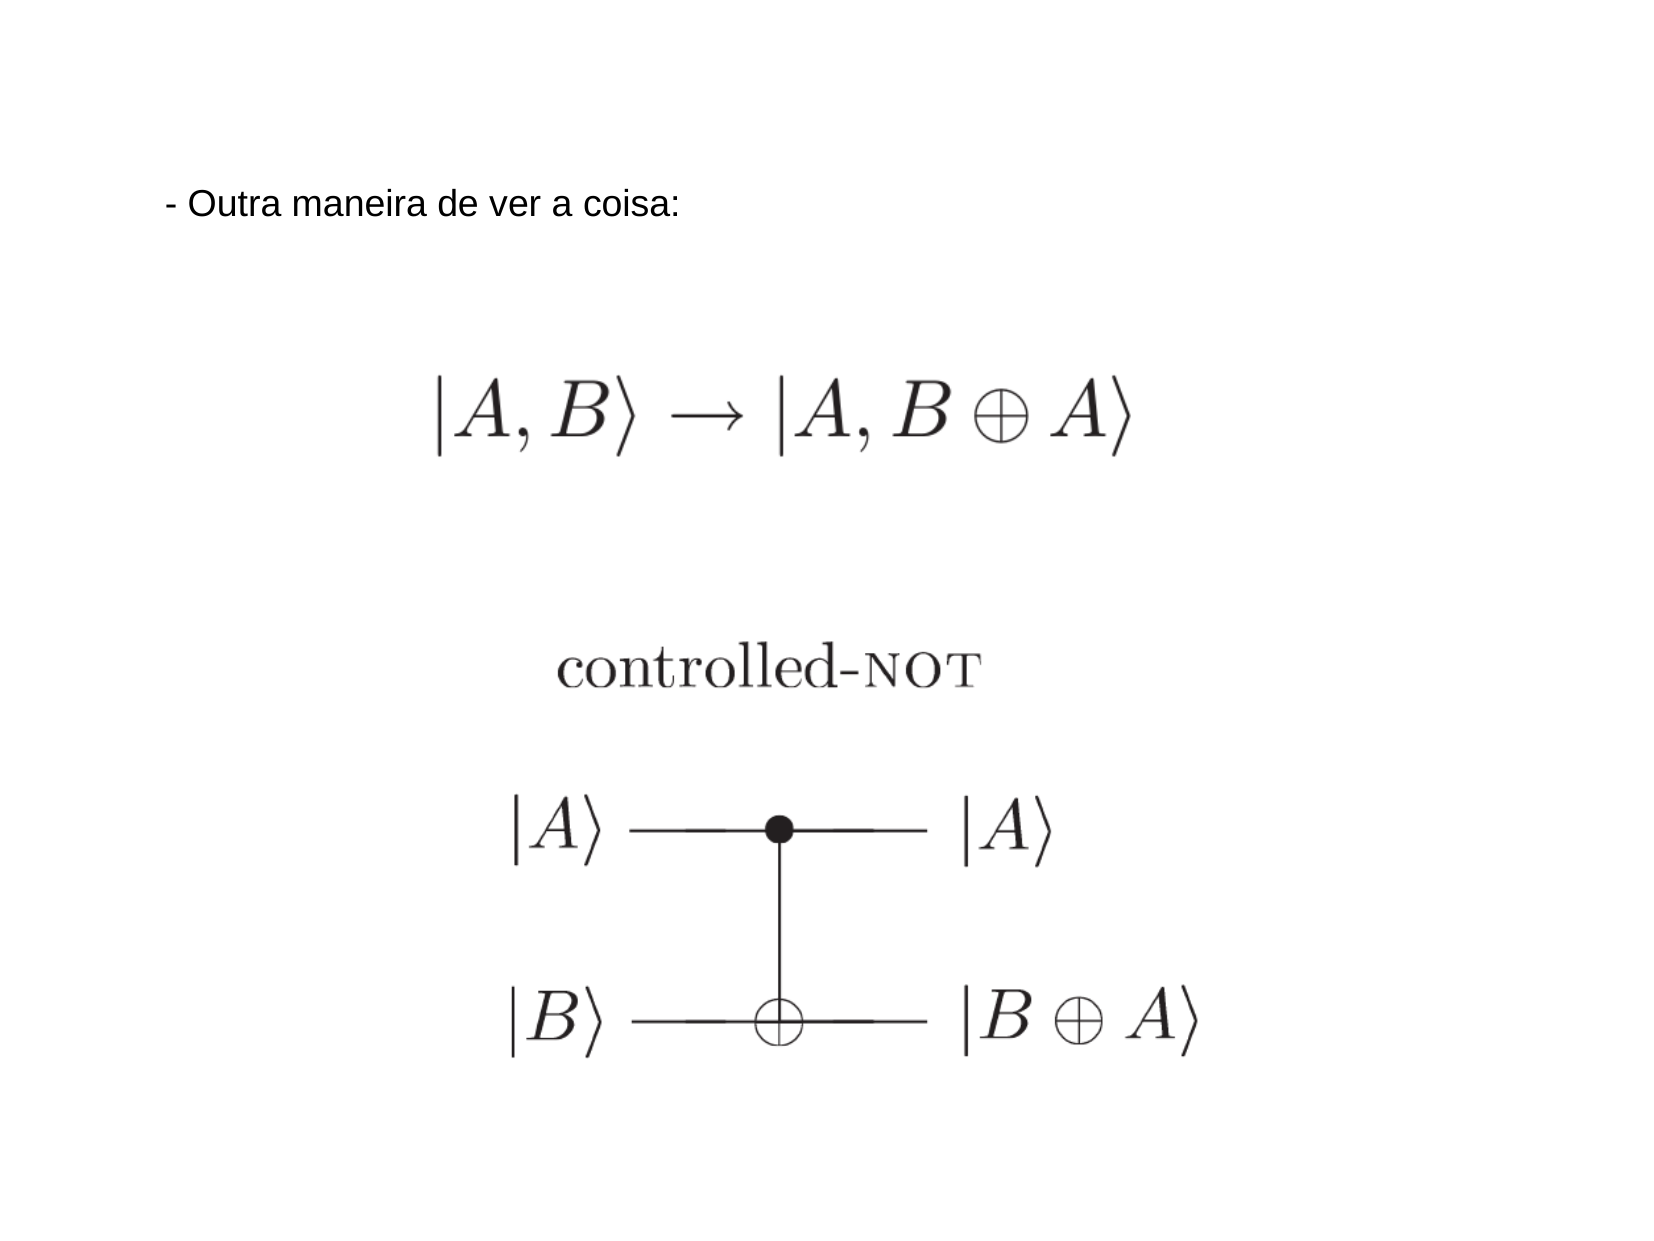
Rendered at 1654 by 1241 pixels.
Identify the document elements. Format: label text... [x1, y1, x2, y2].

picture [450, 622, 1216, 1111]
text_box - Outra maneira de ver a coisa: [150, 175, 1546, 233]
picture [420, 344, 1141, 475]
